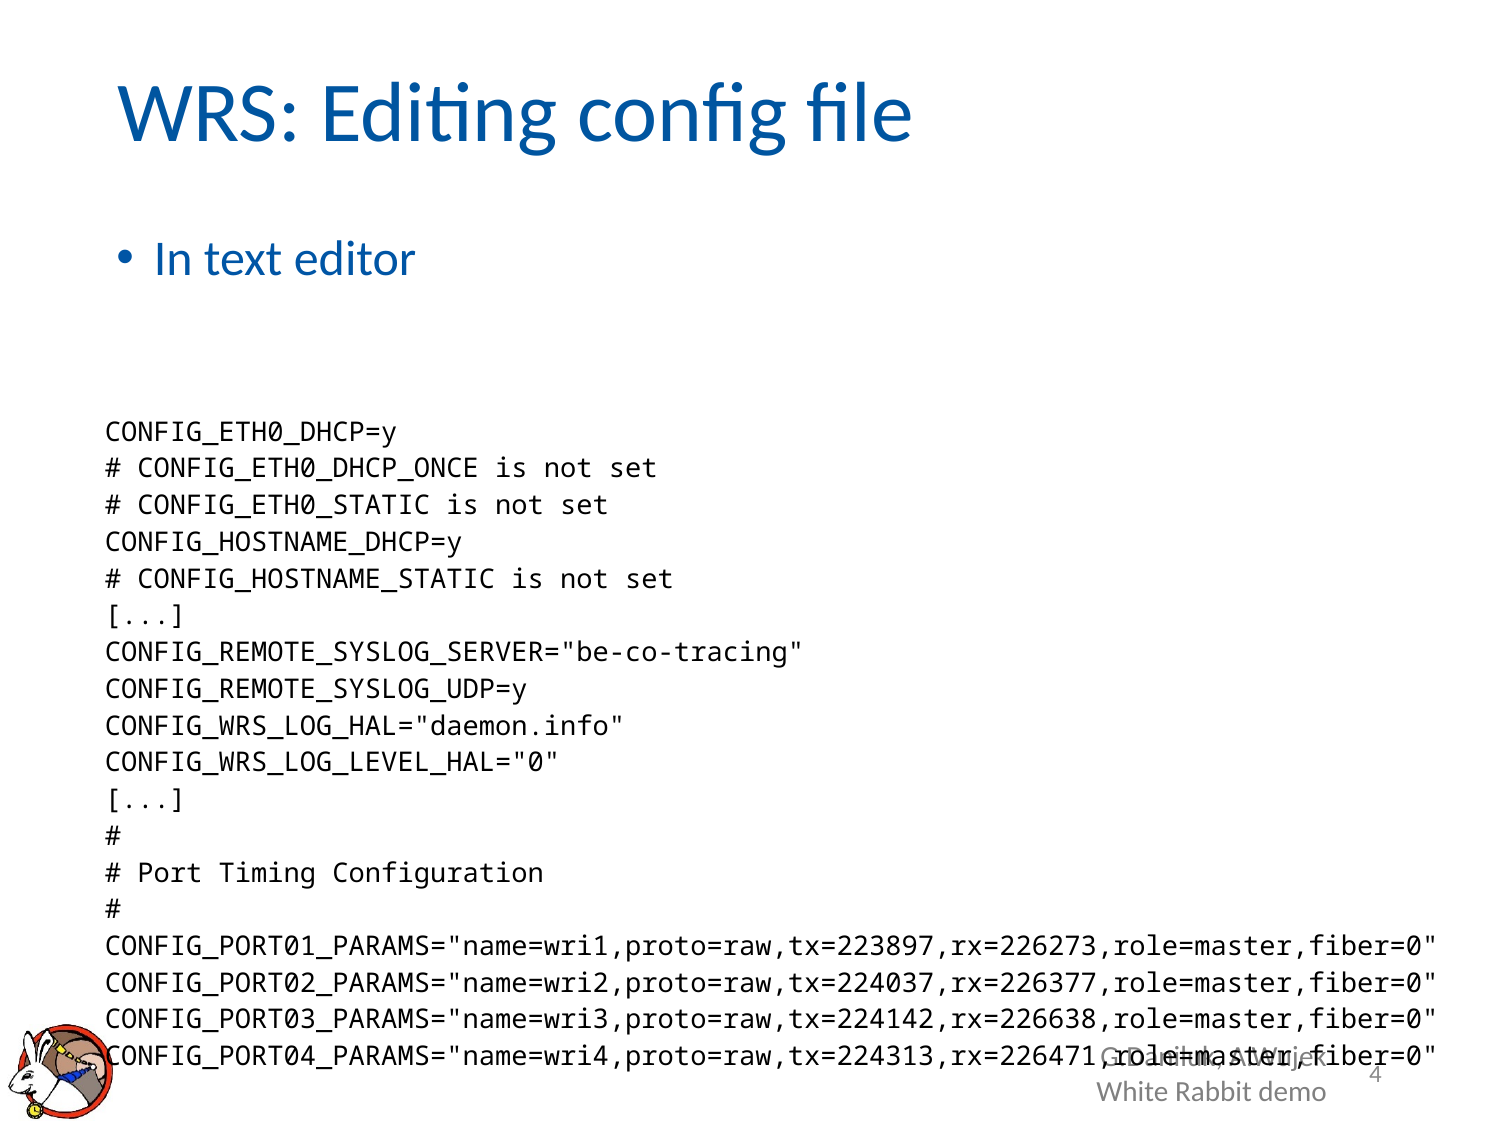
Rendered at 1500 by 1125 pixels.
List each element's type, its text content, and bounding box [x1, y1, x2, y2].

text_box WRS: Editing config file [103, 59, 1397, 169]
text_box CONFIG_ETH0_DHCP=y # CONFIG_ETH0_DHCP_ONCE is not set # CONFIG_ETH0_STATIC is not set CONFIG_HOSTNAME_DHCP=y # CONFIG_HOSTNAME_STATIC is not set [...] CONFIG_REMOTE_SYSLOG_SERVER="be-co-tracing" CONFIG_REMOTE_SYSLOG_UDP=y CONFIG_WRS_LOG_HAL="daemon.info" CONFIG_WRS_LOG_LEVEL_HAL="0" [...] # # Port Timing Configuration # CONFIG_PORT01_PARAMS="name=wri1,proto=raw,tx=223897,rx=226273,role=master,fiber=0" CONFIG_PORT02_PARAMS="name=wri2,proto=raw,tx=224037,rx=226377,role=master,fiber=0" CONFIG_PORT03_PARAMS="name=wri3,proto=raw,tx=224142,rx=226638,role=master,fiber=0" CONFIG_PORT04_PARAMS="name=wri4,proto=raw,tx=224313,rx=226471,role=master,fiber=0" [90, 405, 1486, 1059]
text_box In text editor [101, 224, 1396, 405]
picture [7, 1024, 113, 1121]
